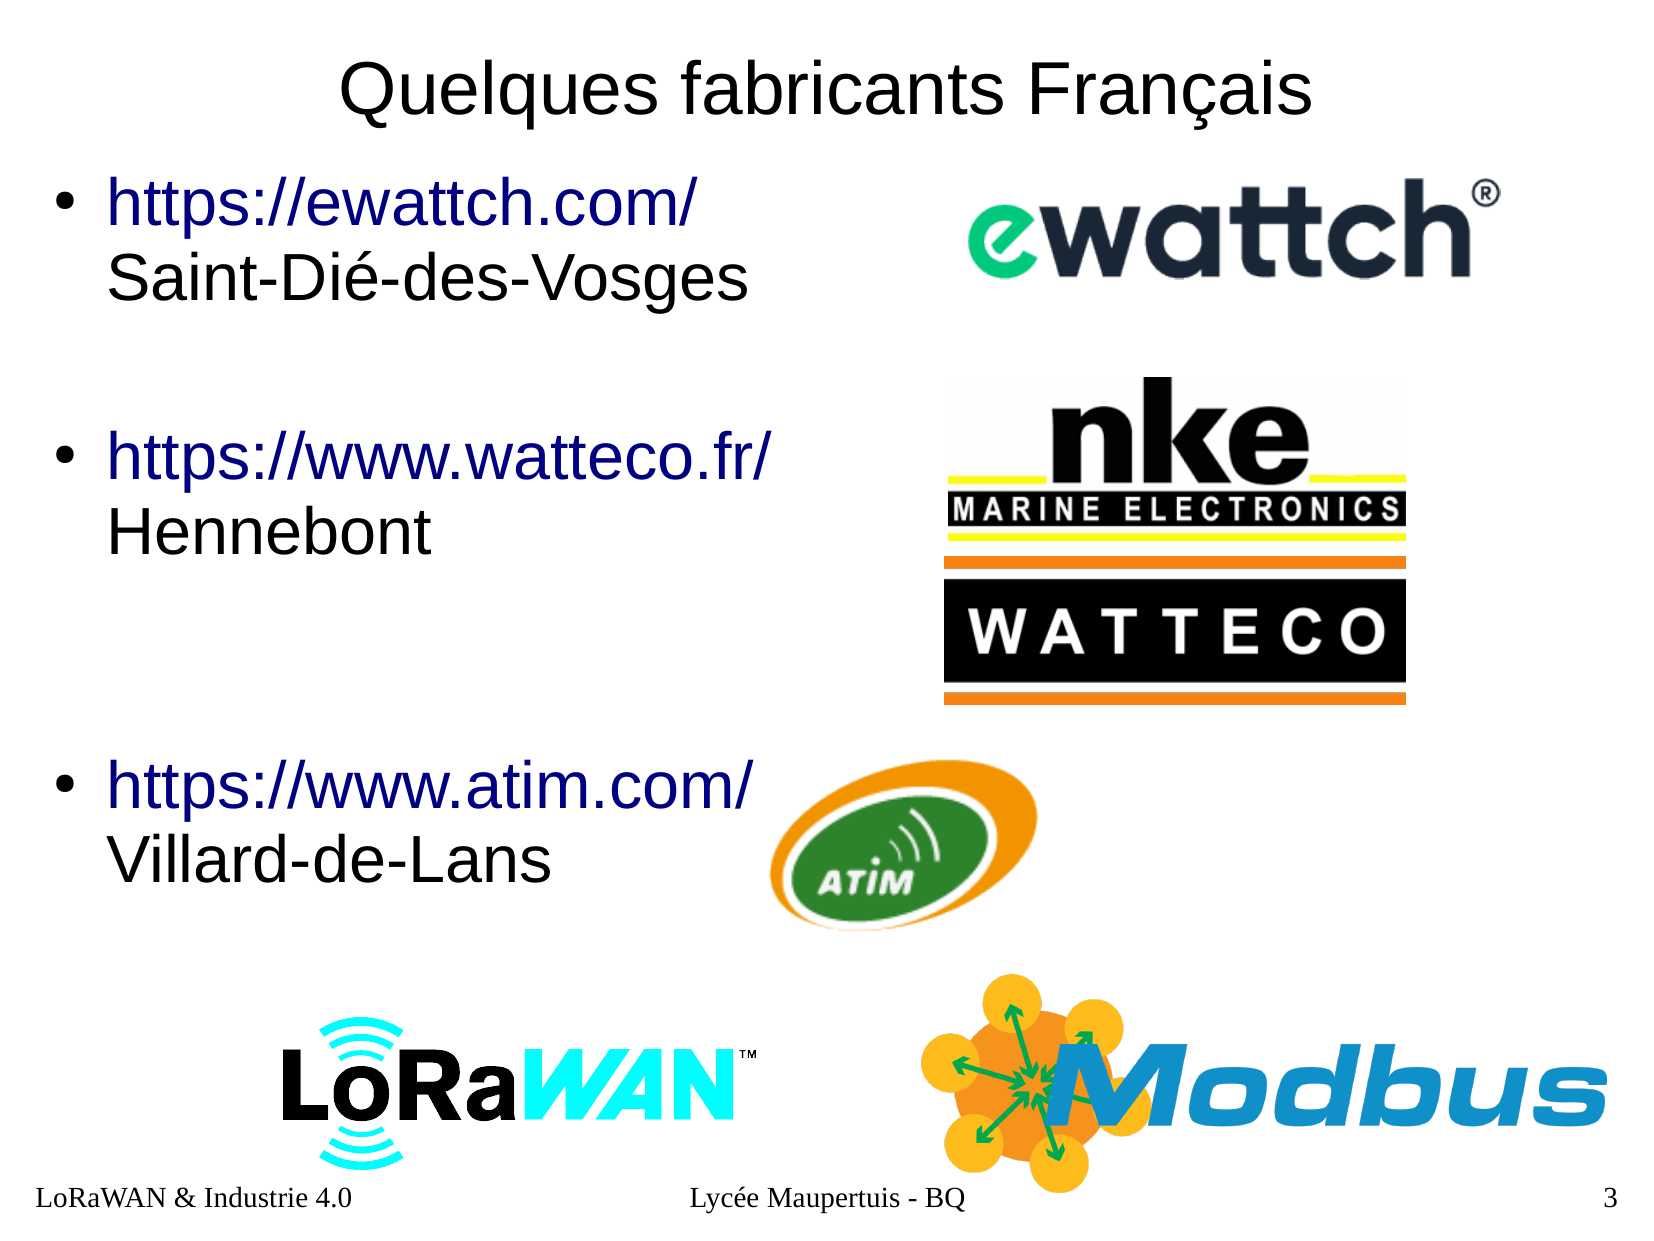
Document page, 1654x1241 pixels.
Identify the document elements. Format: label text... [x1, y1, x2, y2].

picture [921, 974, 1607, 1193]
picture [968, 178, 1501, 280]
picture [948, 377, 1406, 541]
list https://ewattch.com/ Saint-Dié-des-Vosges https://www.watteco.fr/ Hennebont https://www.atim.com/ Villard-de-Lans [35, 165, 851, 993]
picture [283, 1017, 756, 1171]
picture [944, 556, 1406, 705]
picture [767, 758, 1041, 934]
title Quelques fabricants Français [35, 35, 1619, 142]
